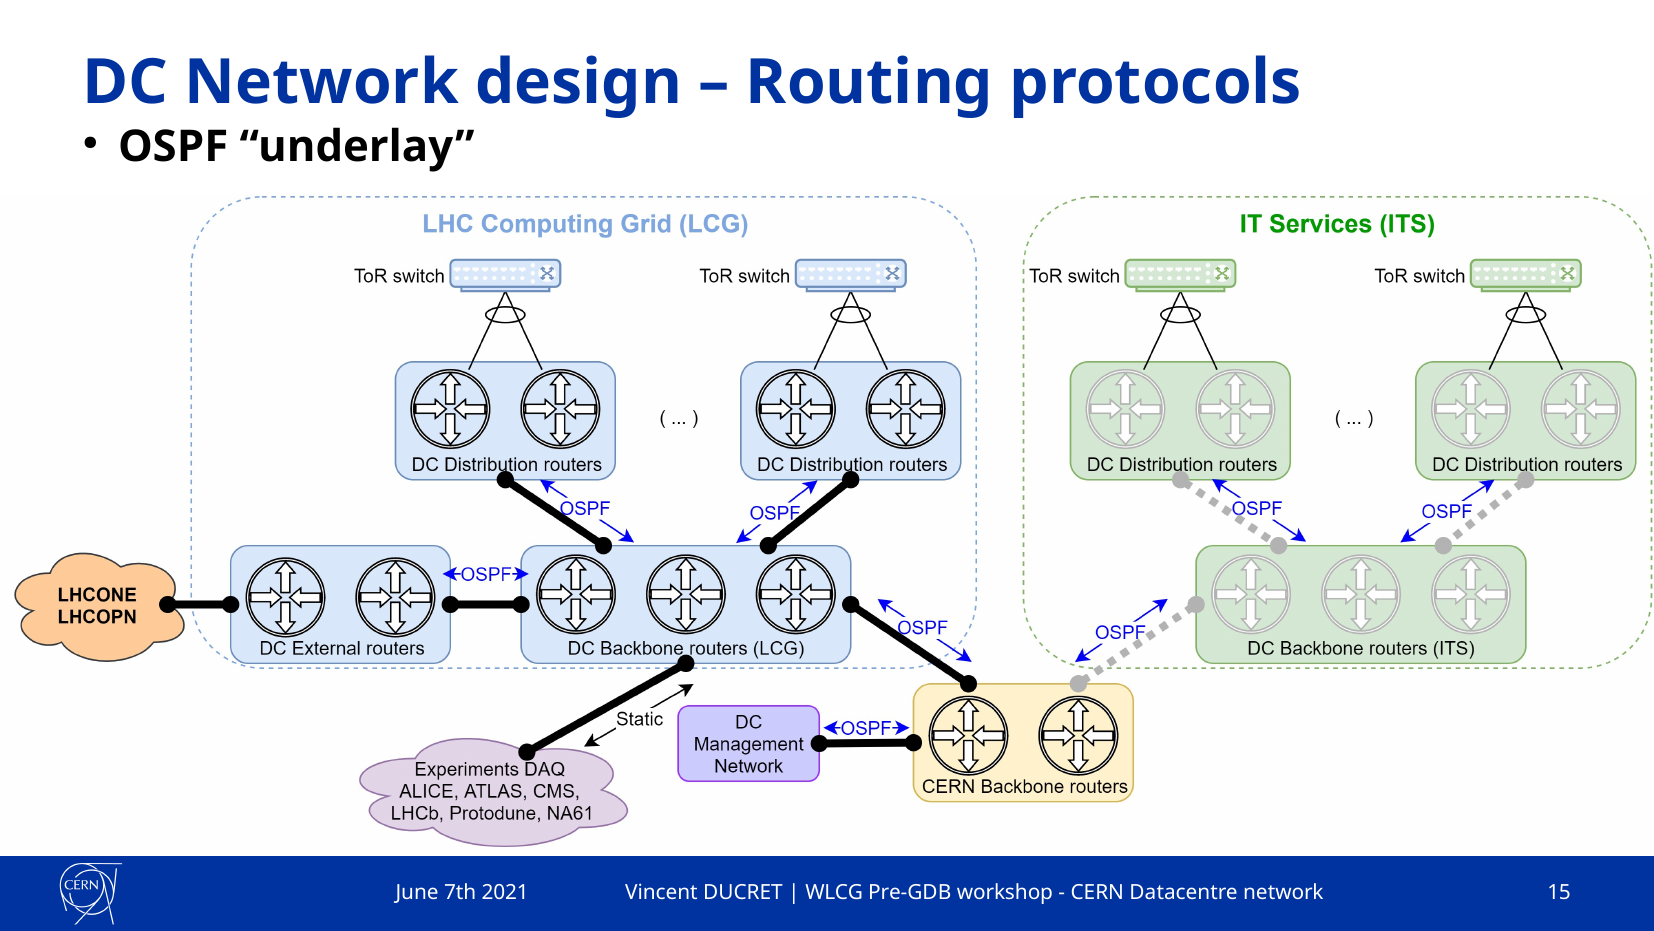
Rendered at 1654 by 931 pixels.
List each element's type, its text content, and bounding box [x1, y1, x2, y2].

picture [0, 194, 1654, 856]
picture [56, 859, 127, 928]
title DC Network design – Routing protocols [82, 37, 1571, 114]
list OSPF “underlay” [82, 114, 1605, 194]
